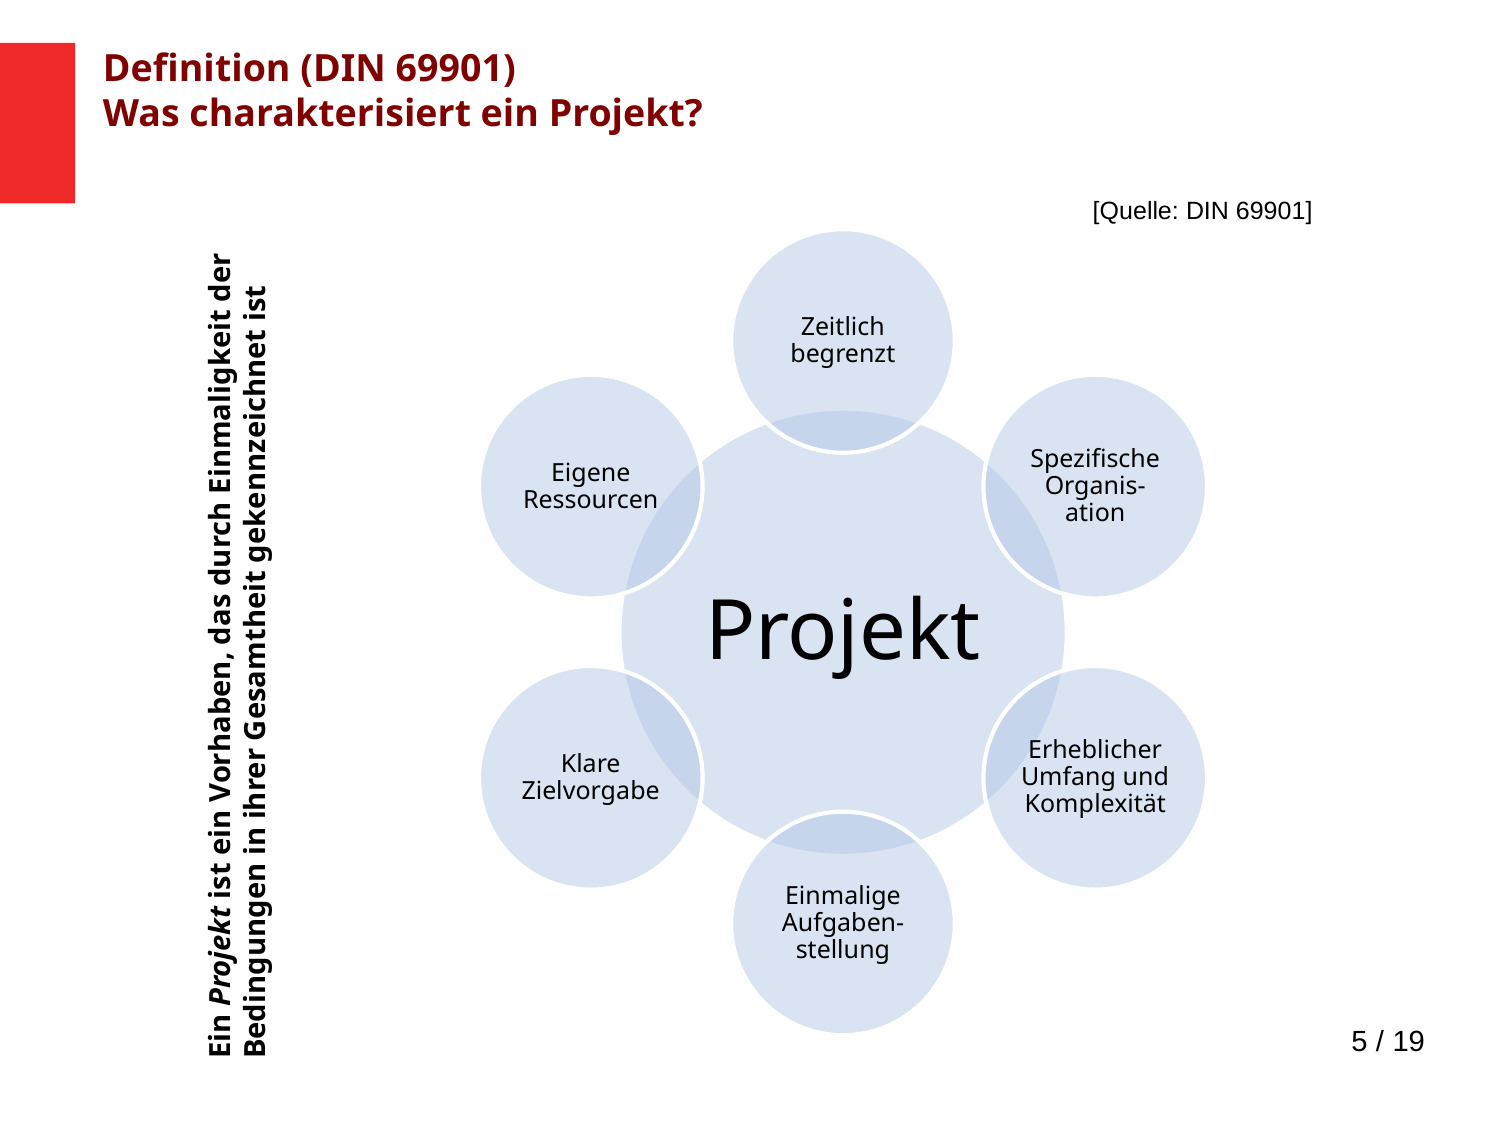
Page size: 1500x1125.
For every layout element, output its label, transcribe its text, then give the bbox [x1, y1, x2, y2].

text_box Spezifische Organis-ation [983, 374, 1208, 599]
text_box Eigene Ressourcen [478, 374, 703, 599]
text_box Zeitlich begrenzt [731, 229, 955, 453]
text_box Einmalige Aufgaben-stellung [731, 811, 955, 1036]
title Definition (DIN 69901) Was charakterisiert ein Projekt? [87, 63, 957, 142]
text_box [Quelle: DIN 69901] [1077, 187, 1500, 233]
text_box Projekt [619, 422, 1067, 842]
text_box Klare Zielvorgabe [478, 666, 703, 890]
text_box Ein Projekt ist ein Vorhaben, das durch Einmaligkeit der Bedingungen in ihrer Gesamtheit gekennzeichnet ist [193, 154, 307, 1074]
text_box Erheblicher Umfang und Komplexität [983, 666, 1208, 890]
